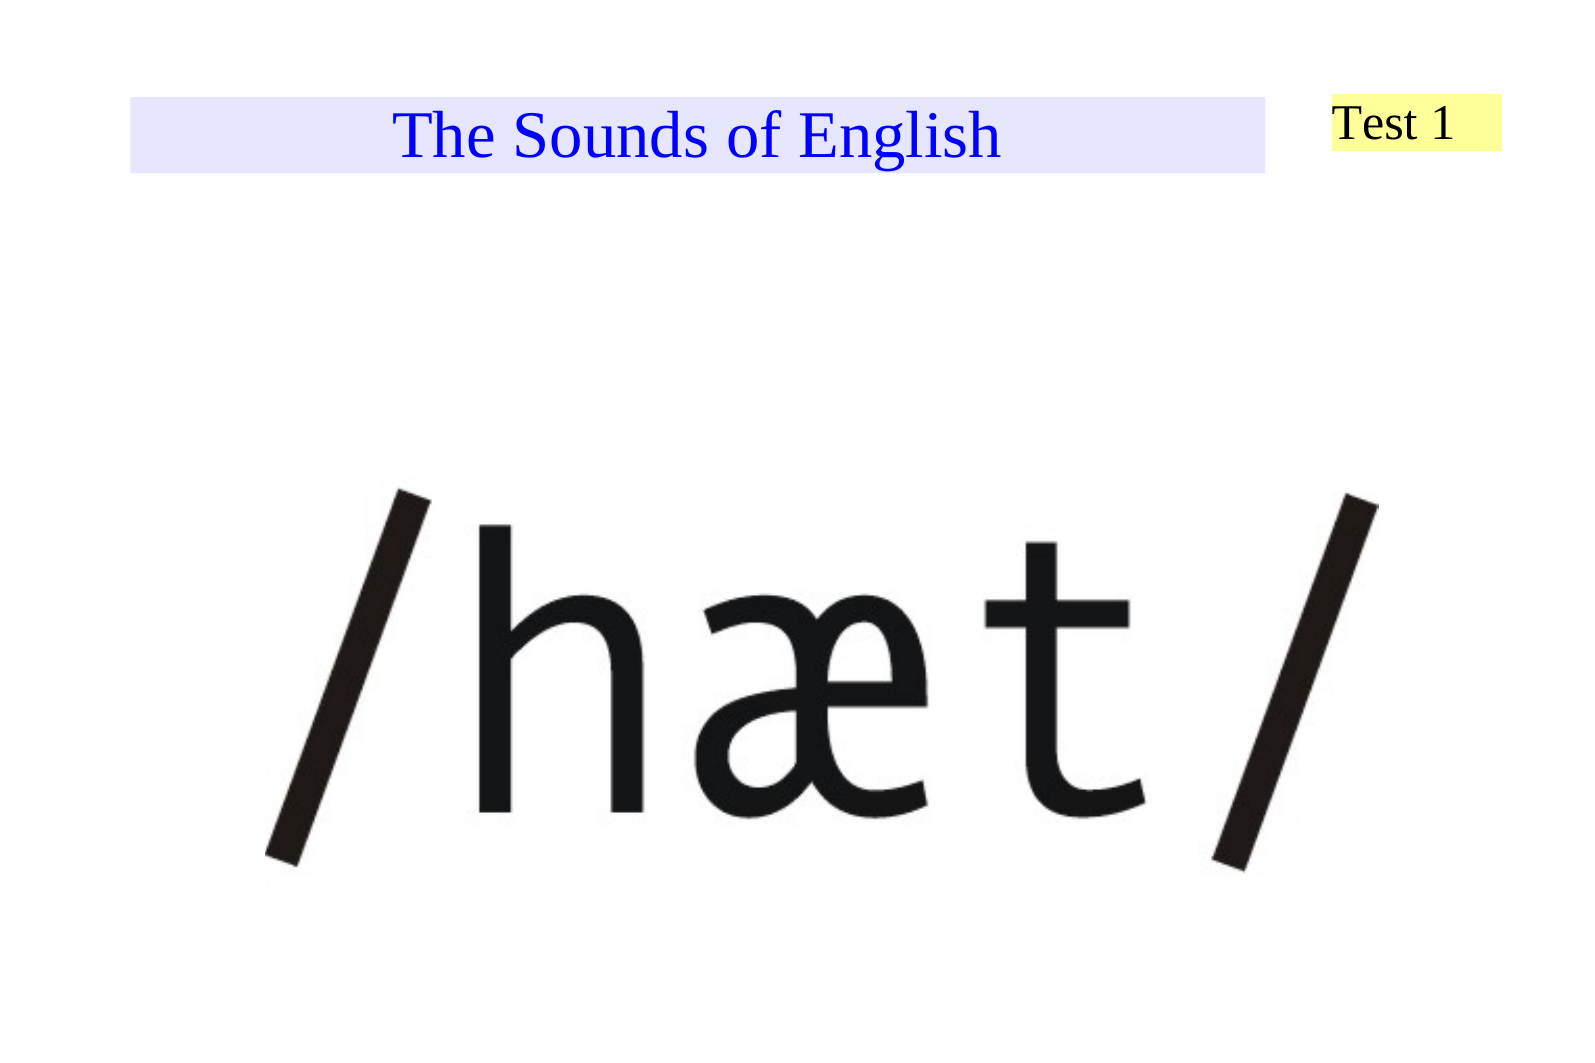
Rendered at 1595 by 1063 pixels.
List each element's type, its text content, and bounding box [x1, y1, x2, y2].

text_box The Sounds of English [130, 97, 1266, 174]
picture [265, 425, 1379, 934]
text_box Test 1 [1331, 94, 1502, 152]
